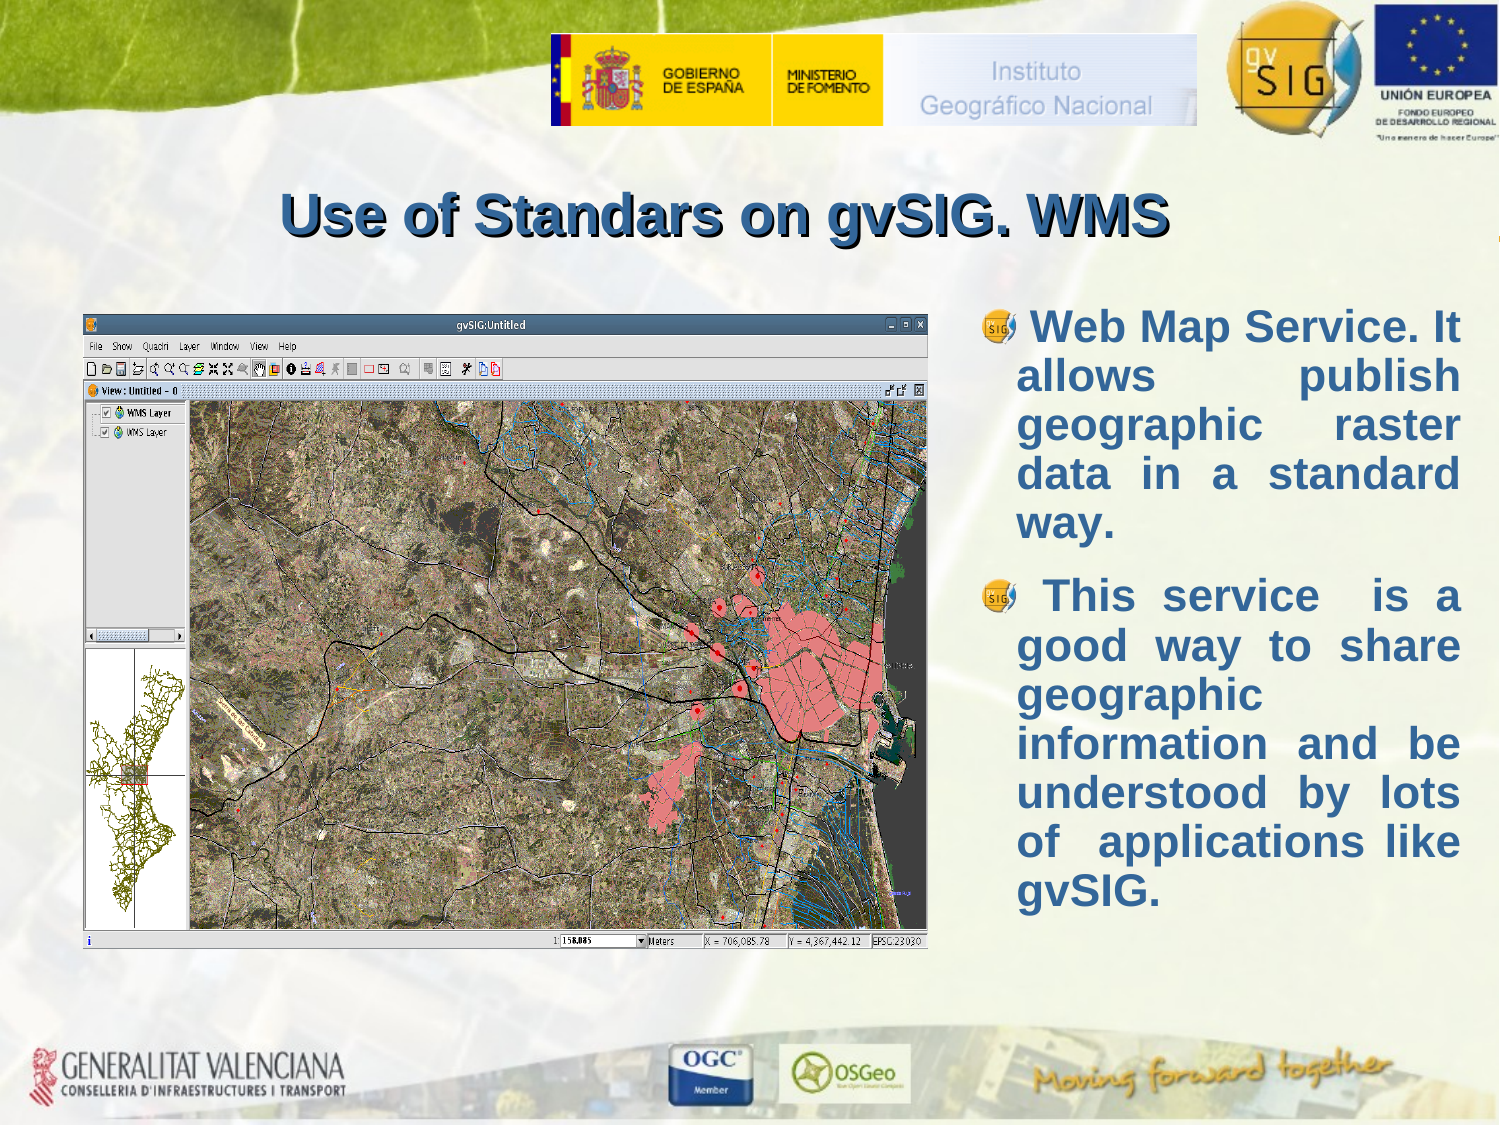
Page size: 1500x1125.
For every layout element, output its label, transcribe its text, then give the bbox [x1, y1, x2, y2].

text_box Web Map Service. It allows publish geographic raster data in a standard way. This service is a good way to share geographic information and be understood by lots of applications like gvSIG. [945, 302, 1462, 960]
title Use of Standars on gvSIG. WMS [158, 141, 1308, 291]
picture [0, 0, 1499, 1125]
